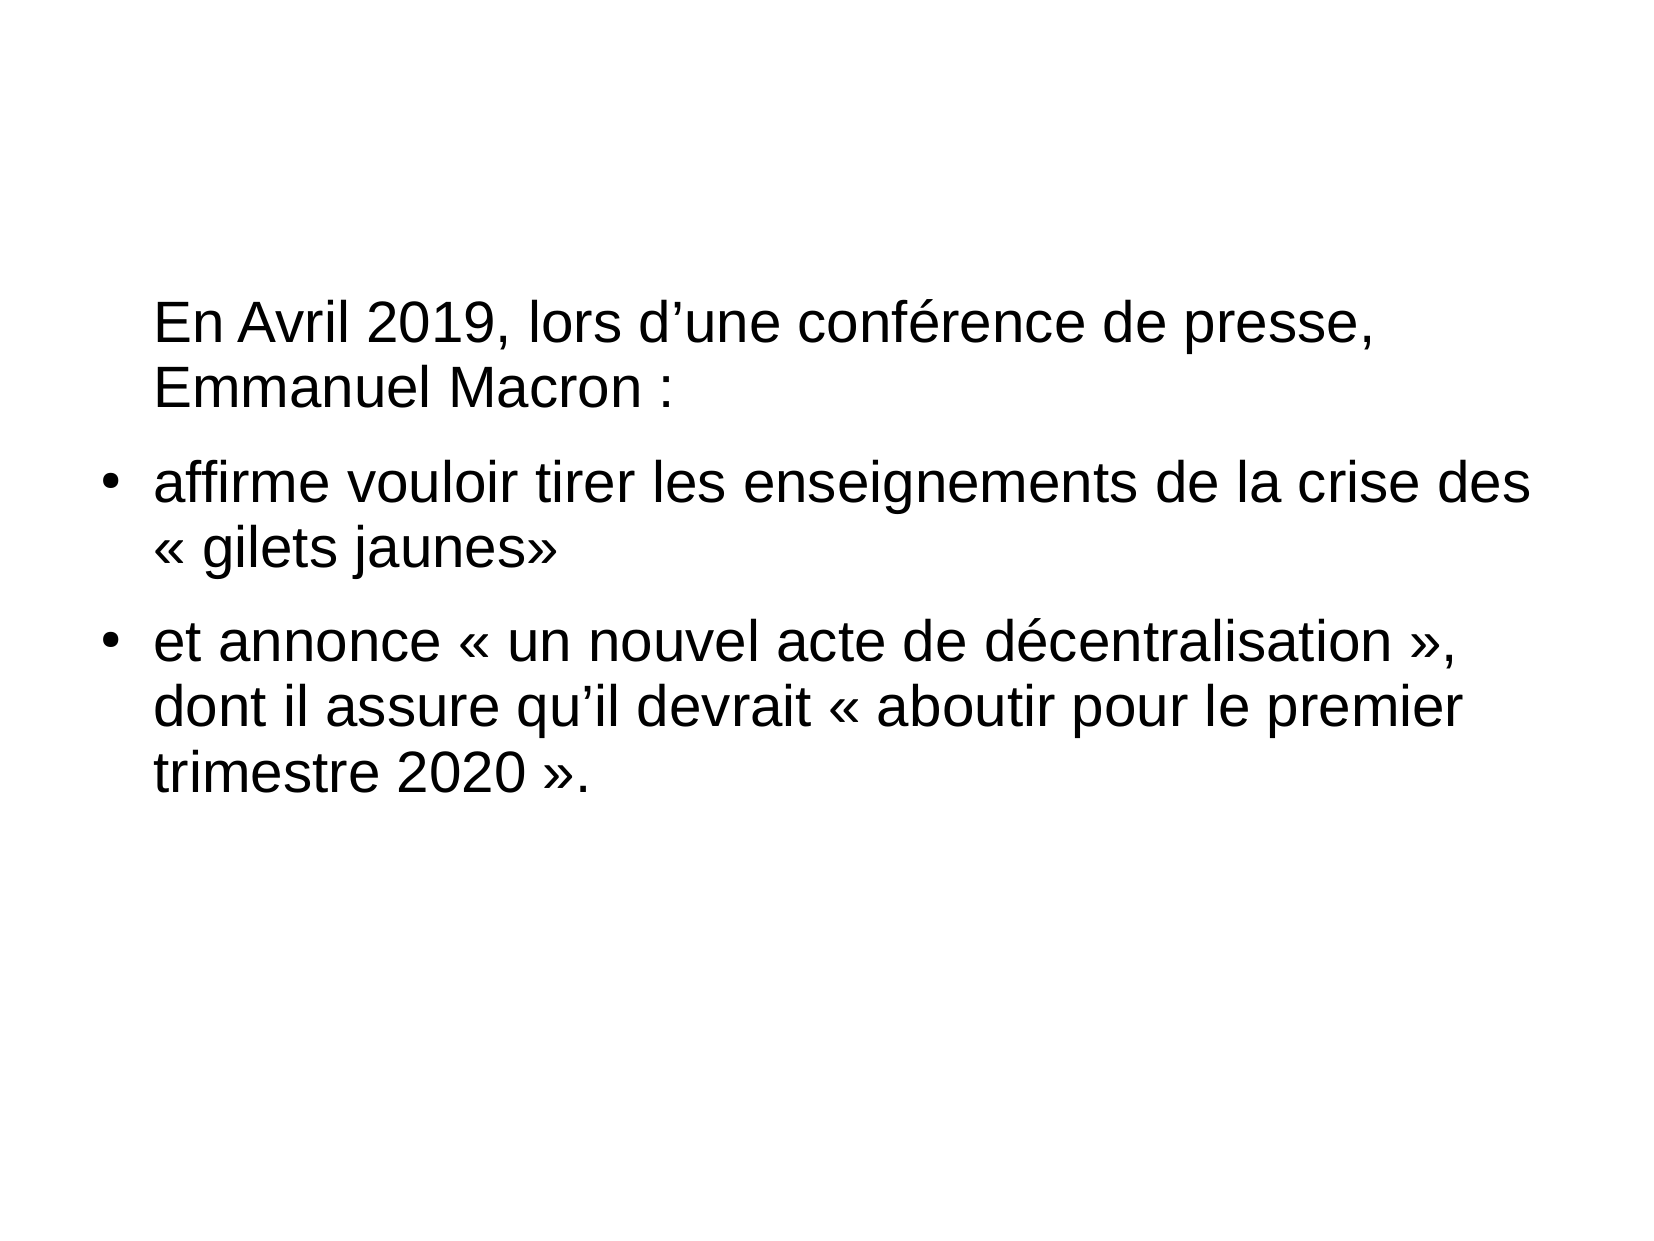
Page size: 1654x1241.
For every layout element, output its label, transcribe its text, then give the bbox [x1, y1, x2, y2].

list En Avril 2019, lors d’une conférence de presse, Emmanuel Macron : affirme vouloir tirer les enseignements de la crise des « gilets jaunes» et annonce « un nouvel acte de décentralisation », dont il assure qu’il devrait « aboutir pour le premier trimestre 2020 ». [82, 290, 1571, 1010]
